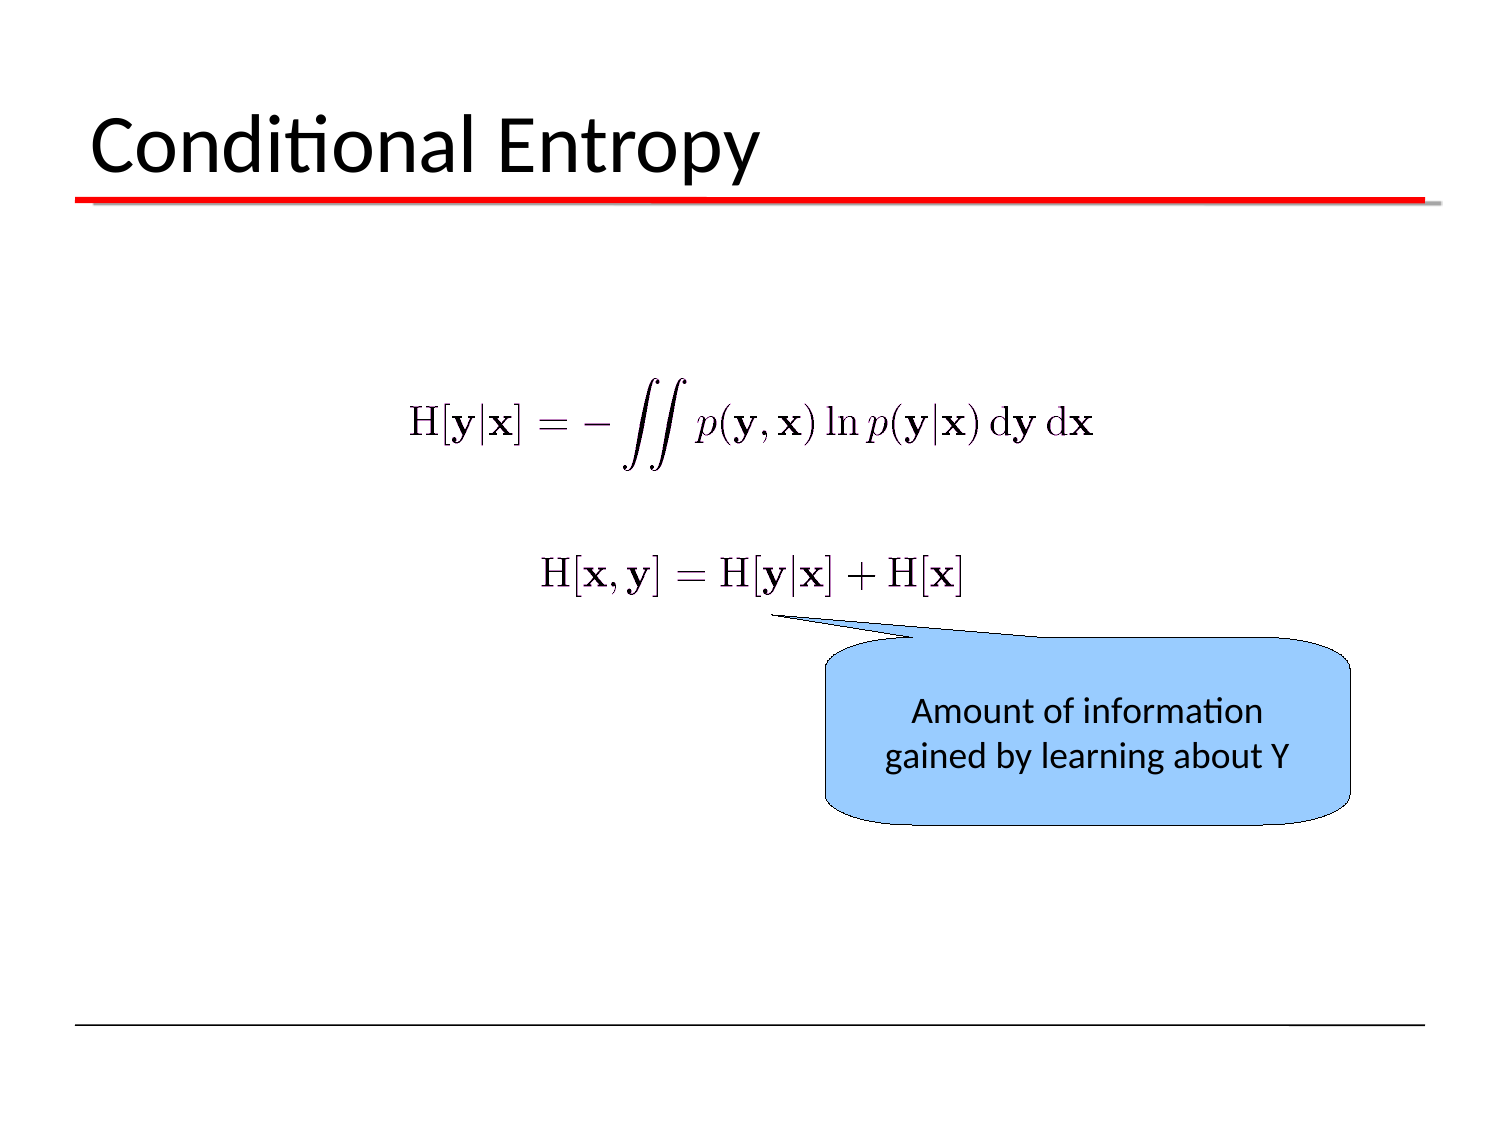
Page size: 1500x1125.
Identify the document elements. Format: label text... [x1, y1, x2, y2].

title Conditional Entropy [75, 45, 1426, 233]
text_box Amount of information gained by learning about Y [771, 614, 1351, 826]
picture [537, 553, 963, 601]
picture [406, 374, 1094, 475]
